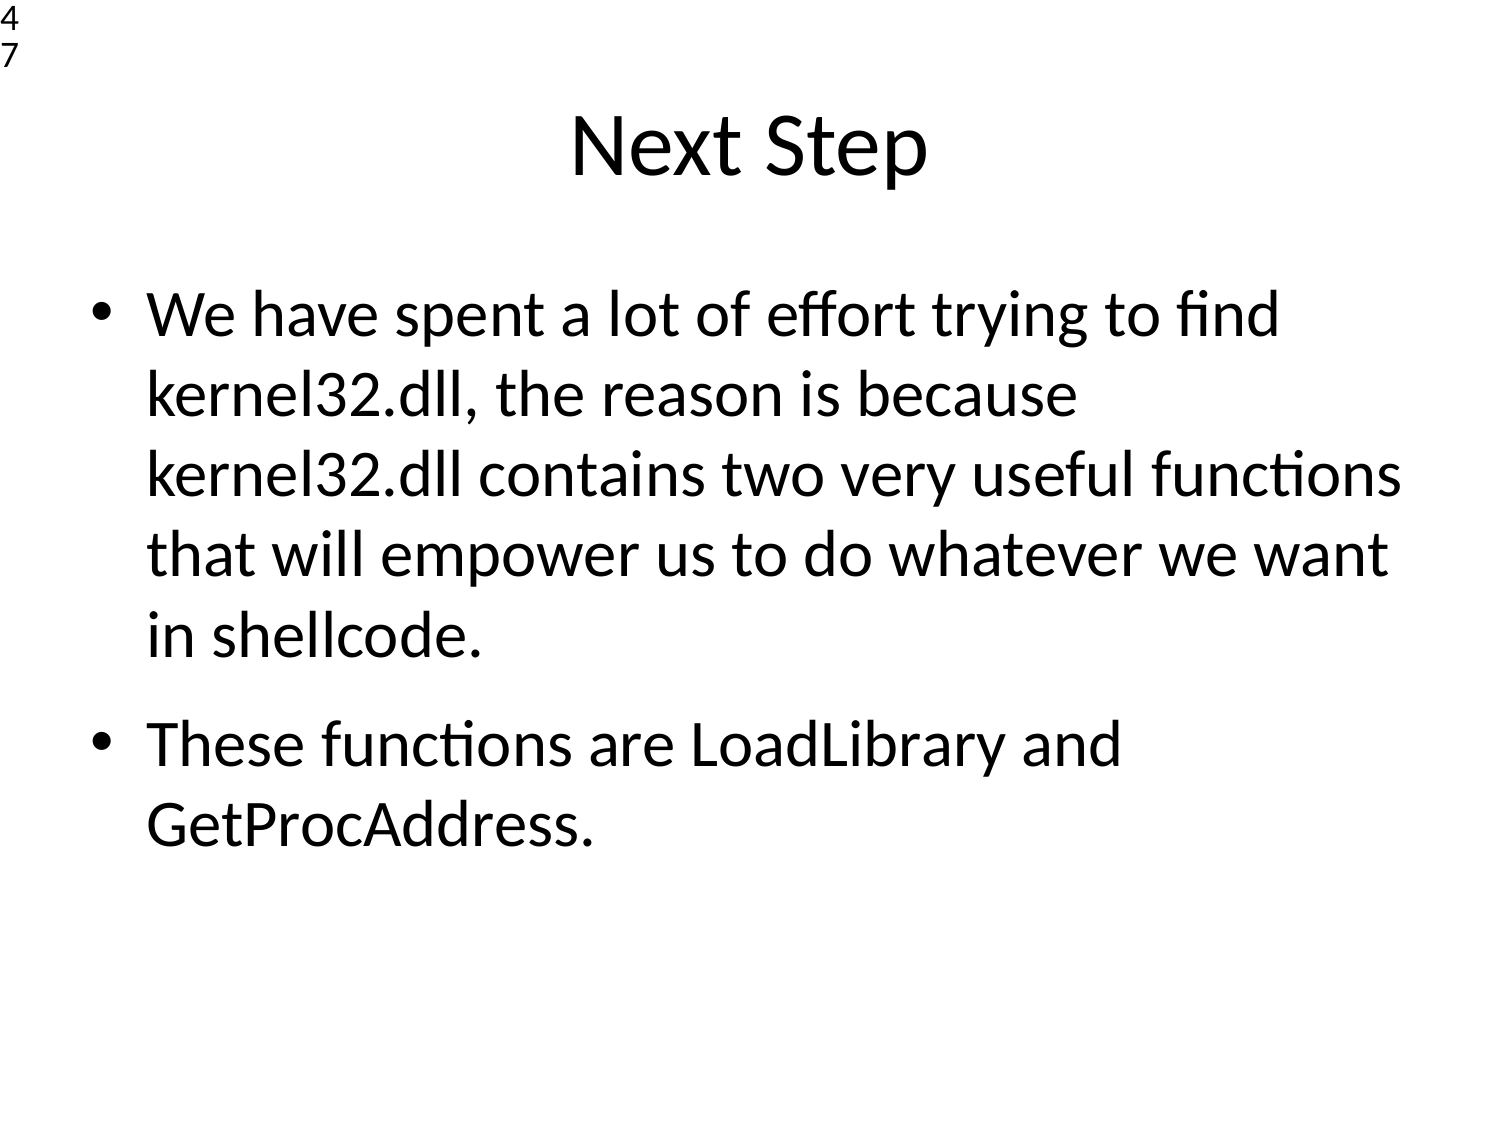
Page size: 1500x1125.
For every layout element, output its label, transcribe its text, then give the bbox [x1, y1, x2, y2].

title Next Step [75, 45, 1425, 233]
list We have spent a lot of effort trying to find kernel32.dll, the reason is because kernel32.dll contains two very useful functions that will empower us to do whatever we want in shellcode. These functions are LoadLibrary and GetProcAddress. [75, 262, 1425, 1005]
